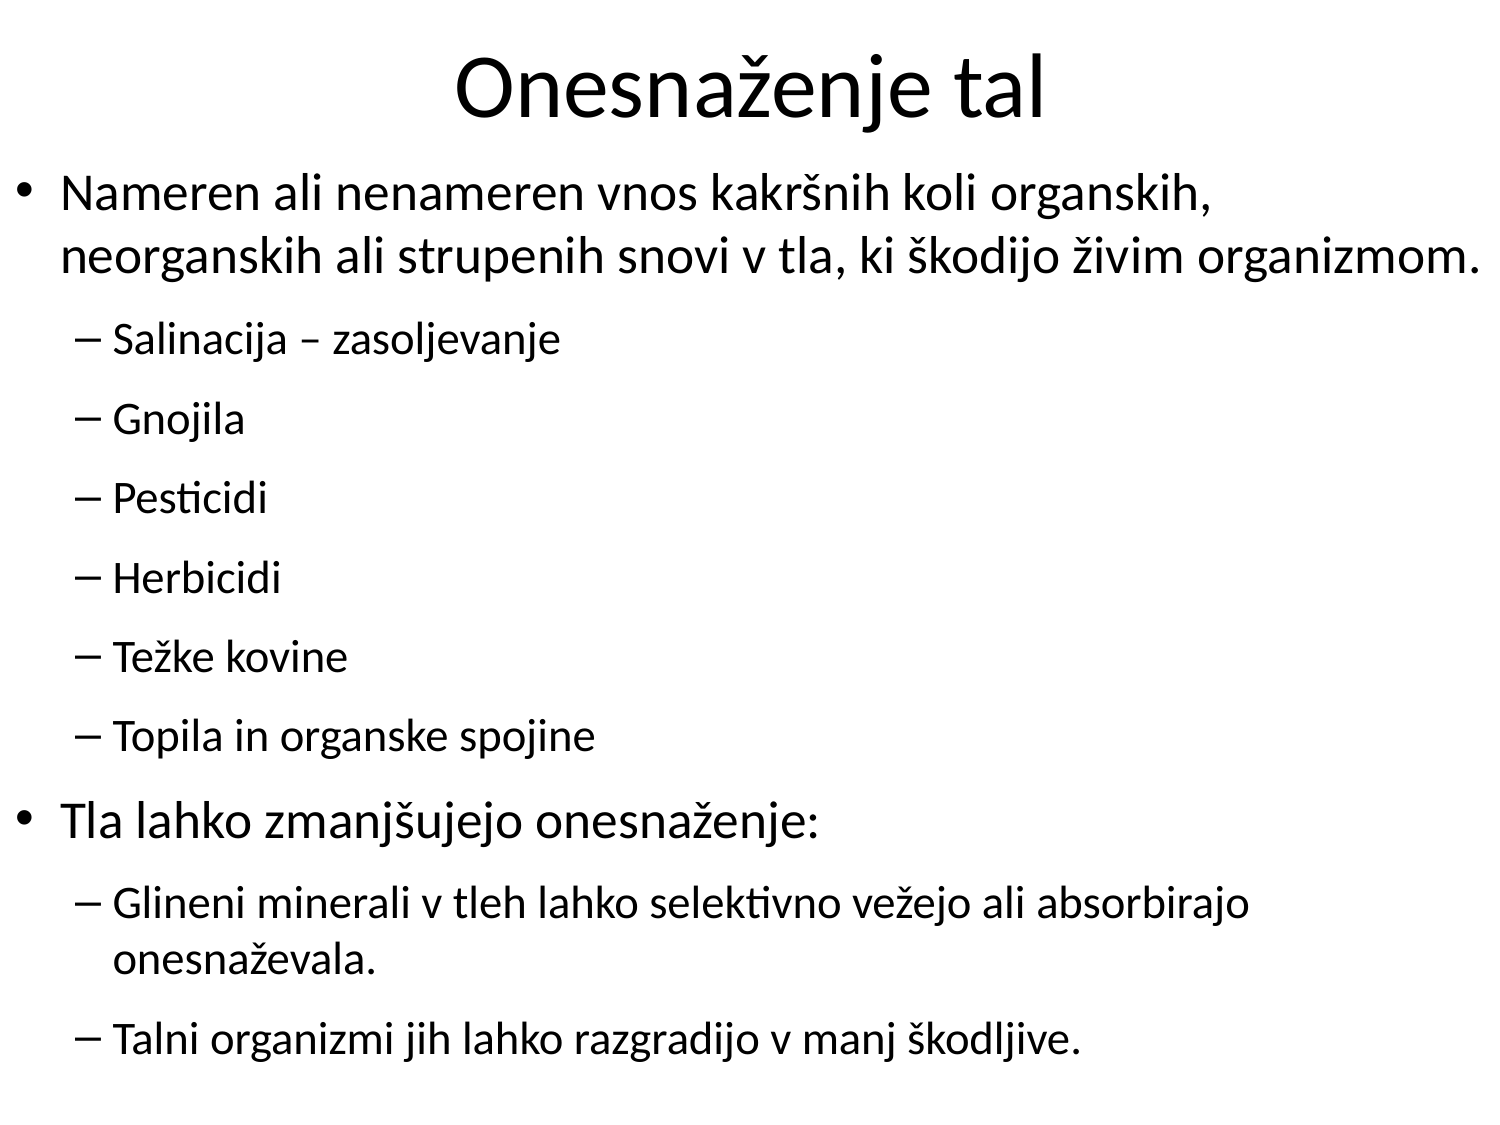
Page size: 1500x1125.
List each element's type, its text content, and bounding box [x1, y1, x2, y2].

title Onesnaženje tal [76, 0, 1427, 149]
list Nameren ali nenameren vnos kakršnih koli organskih, neorganskih ali strupenih snovi v tla, ki škodijo živim organizmom. Salinacija – zasoljevanje Gnojila Pesticidi Herbicidi Težke kovine Topila in organske spojine Tla lahko zmanjšujejo onesnaženje: Glineni minerali v tleh lahko selektivno vežejo ali absorbirajo onesnaževala. Talni organizmi jih lahko razgradijo v manj škodljive. [0, 149, 1500, 1125]
